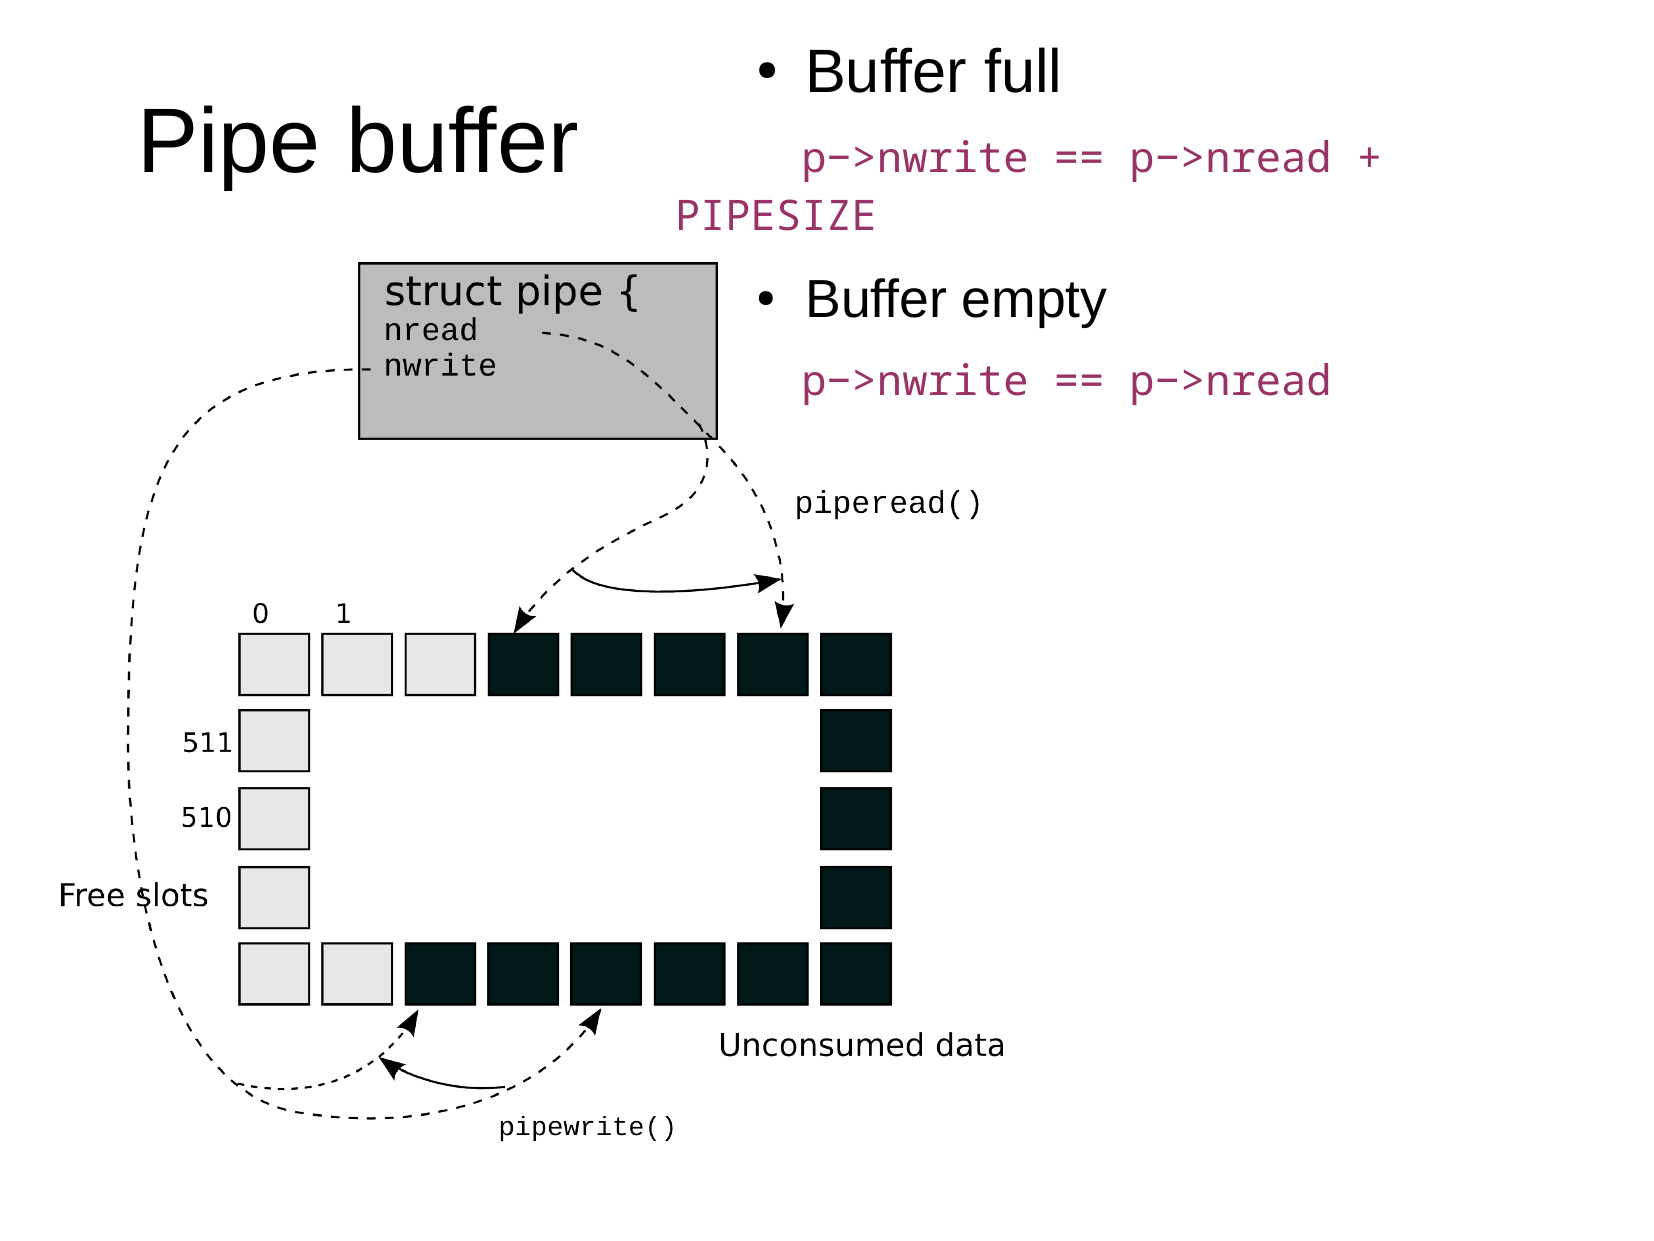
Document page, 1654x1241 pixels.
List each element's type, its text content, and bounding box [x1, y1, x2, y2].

picture [61, 262, 1003, 1184]
title Pipe buffer [41, 37, 675, 245]
list Buffer full p−>nwrite == p−>nread + PIPESIZE Buffer empty p−>nwrite == p−>nread [675, 37, 1609, 413]
